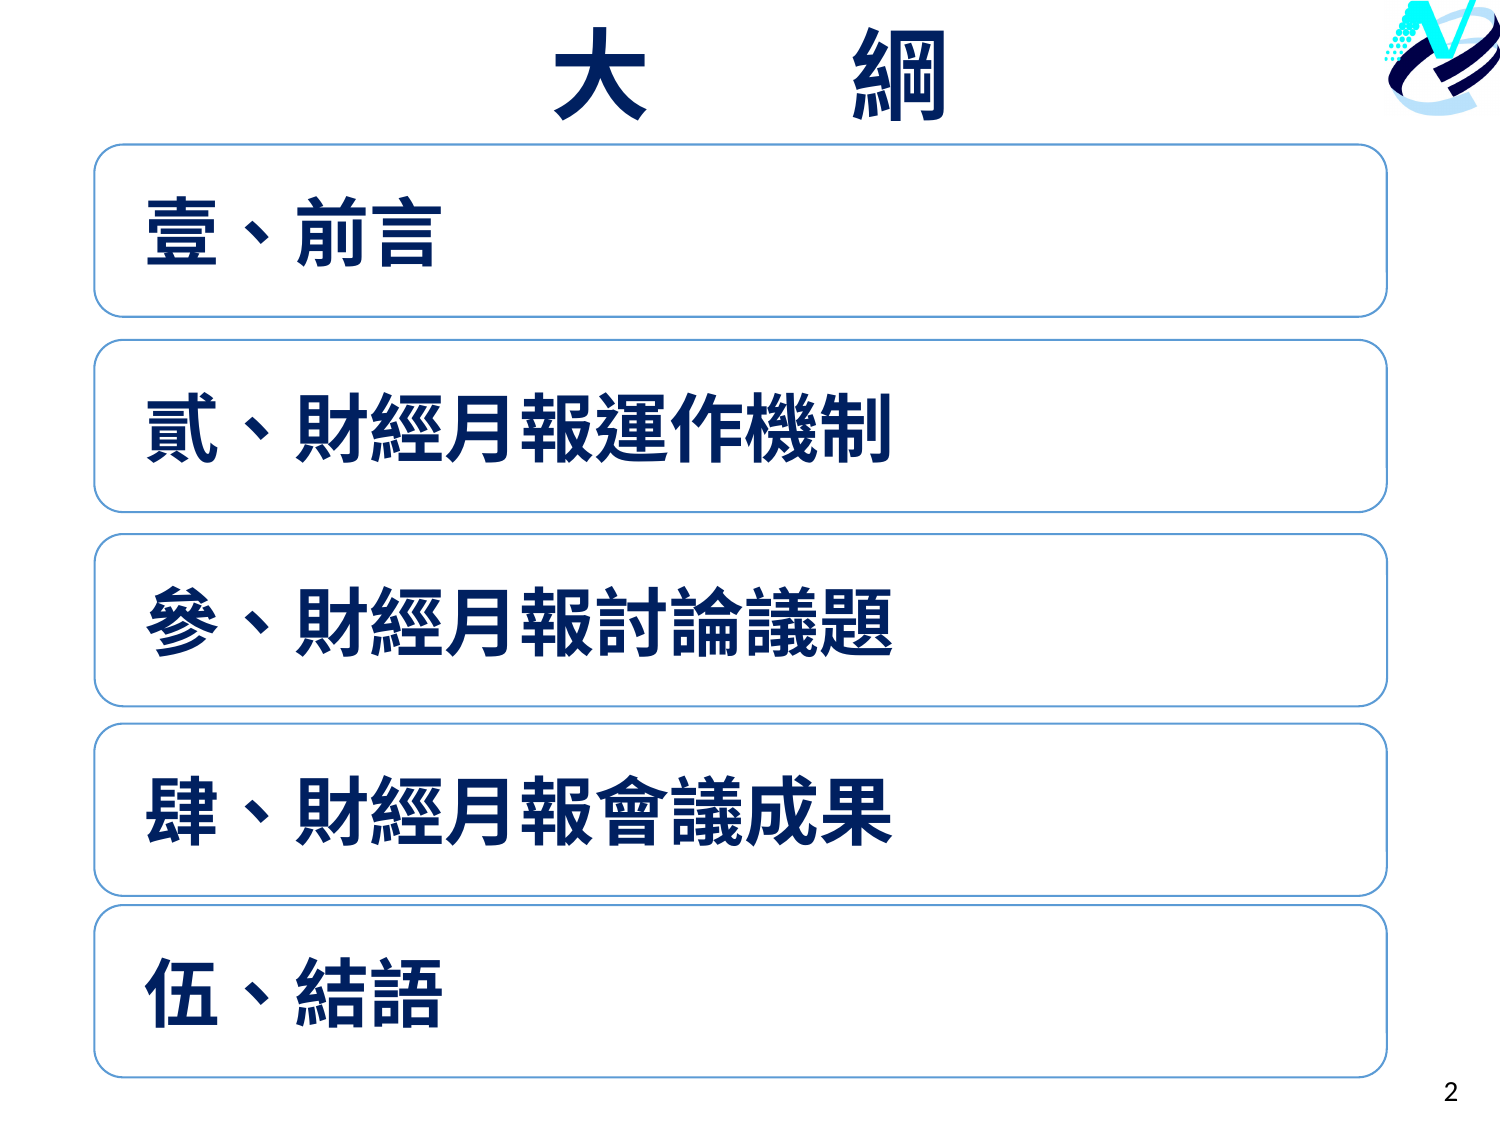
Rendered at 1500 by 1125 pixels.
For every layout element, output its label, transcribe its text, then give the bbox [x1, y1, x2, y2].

text_box 貳、財經月報運作機制 [94, 339, 1387, 513]
text_box 肆、財經月報會議成果 [94, 723, 1387, 896]
text_box 大 綱 [74, 0, 1369, 189]
text_box 伍、結語 [94, 905, 1387, 1078]
text_box 壹、前言 [94, 144, 1387, 317]
text_box 參、財經月報討論議題 [94, 534, 1388, 707]
